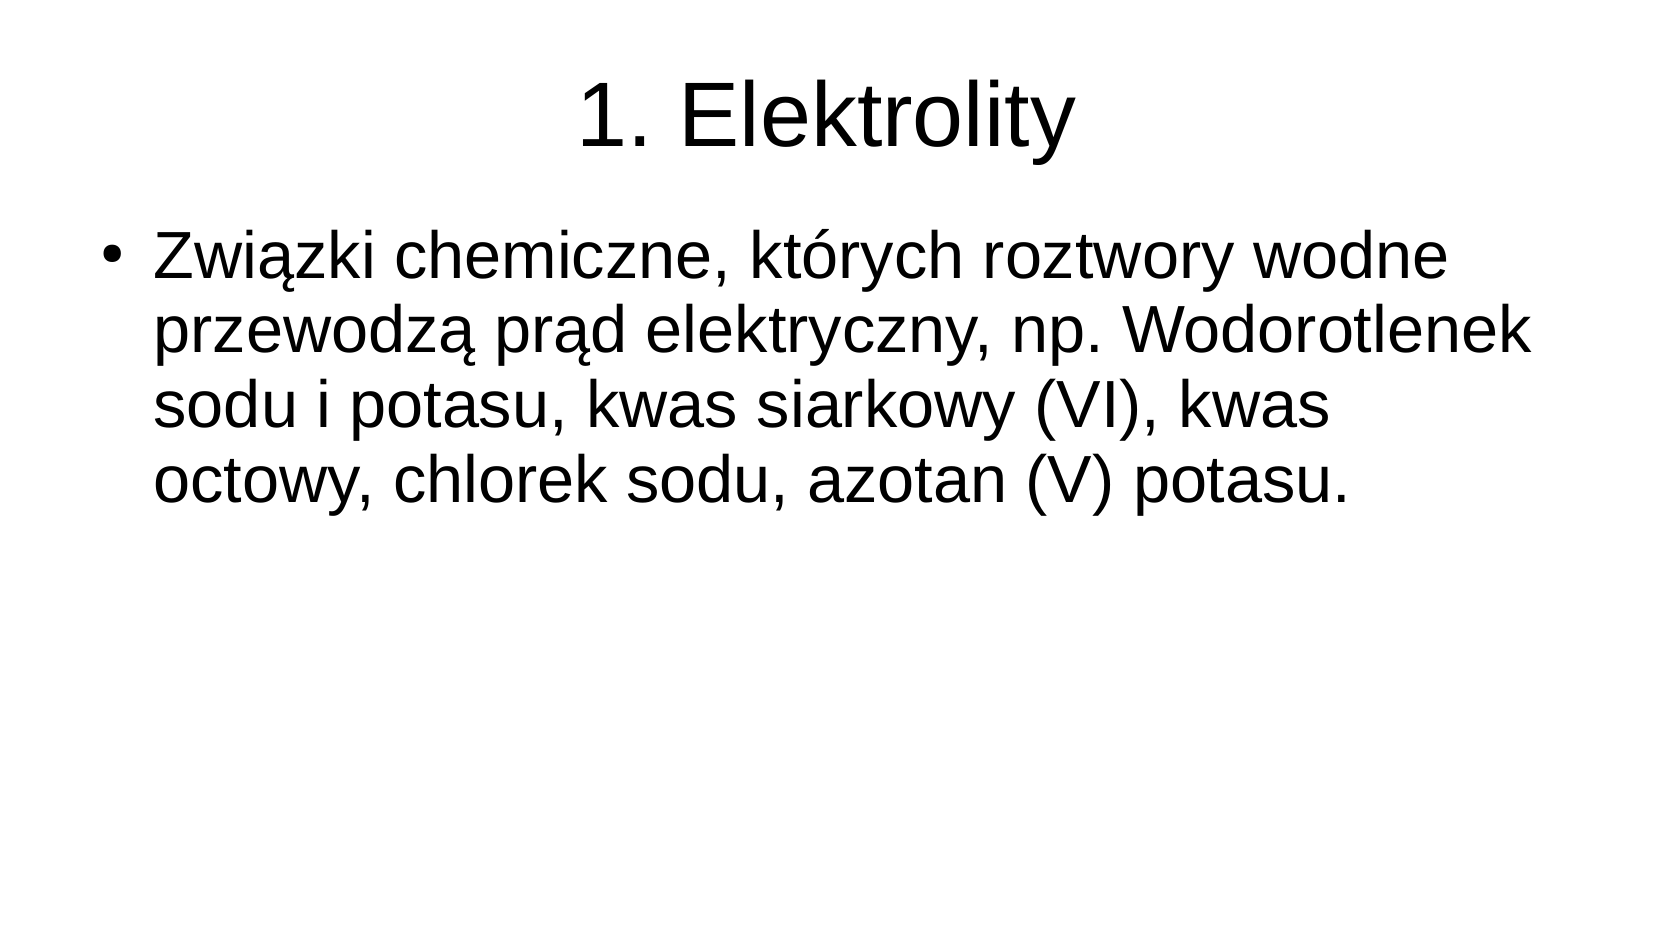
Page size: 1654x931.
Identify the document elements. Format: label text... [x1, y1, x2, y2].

list Związki chemiczne, których roztwory wodne przewodzą prąd elektryczny, np. Wodorotlenek sodu i potasu, kwas siarkowy (VI), kwas octowy, chlorek sodu, azotan (V) potasu. [82, 217, 1571, 758]
title 1. Elektrolity [82, 37, 1571, 193]
